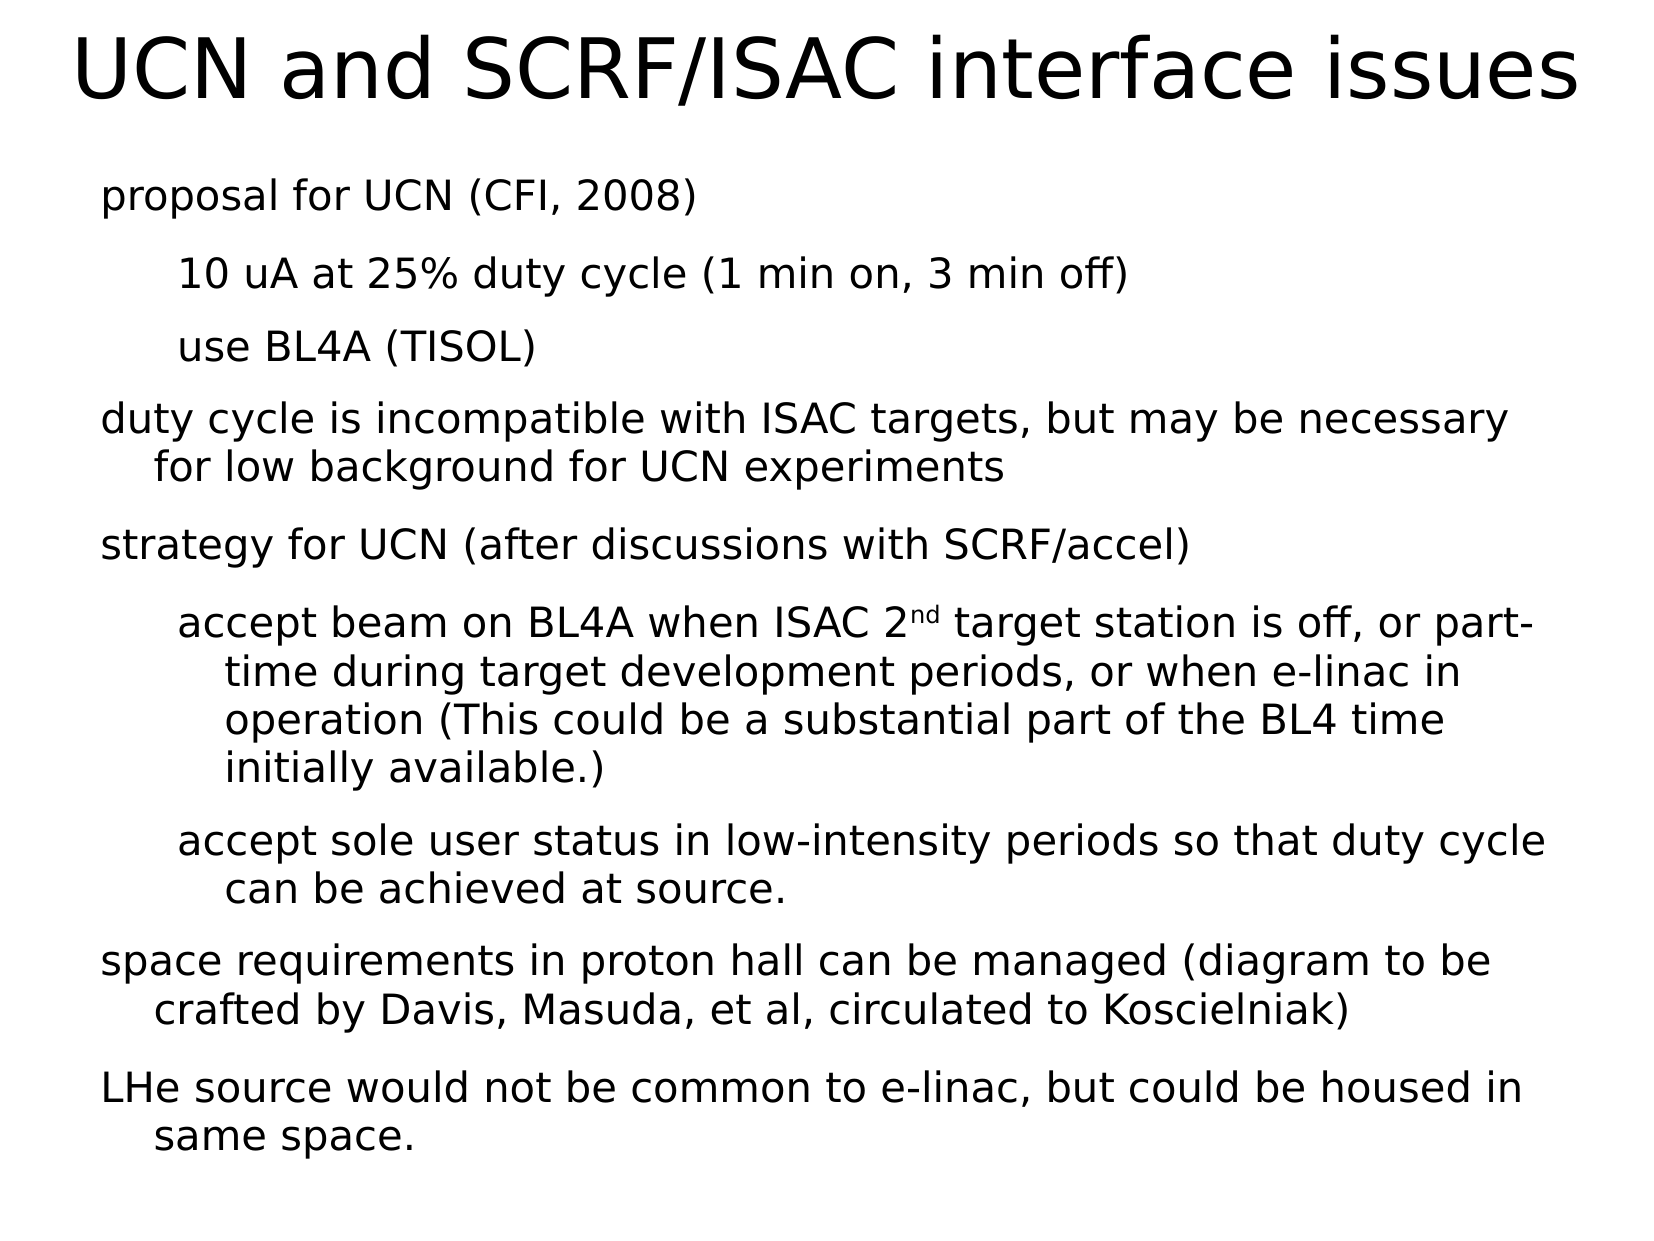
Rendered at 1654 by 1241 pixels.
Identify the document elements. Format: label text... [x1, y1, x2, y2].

title UCN and SCRF/ISAC interface issues [0, 0, 1654, 167]
list proposal for UCN (CFI, 2008) 10 uA at 25% duty cycle (1 min on, 3 min off) use BL4A (TISOL) duty cycle is incompatible with ISAC targets, but may be necessary for low background for UCN experiments strategy for UCN (after discussions with SCRF/accel) accept beam on BL4A when ISAC 2nd target station is off, or part-time during target development periods, or when e-linac in operation (This could be a substantial part of the BL4 time initially available.) accept sole user status in low-intensity periods so that duty cycle can be achieved at source. space requirements in proton hall can be managed (diagram to be crafted by Davis, Masuda, et al, circulated to Koscielniak) LHe source would not be common to e-linac, but could be housed in same space. [82, 172, 1571, 1162]
